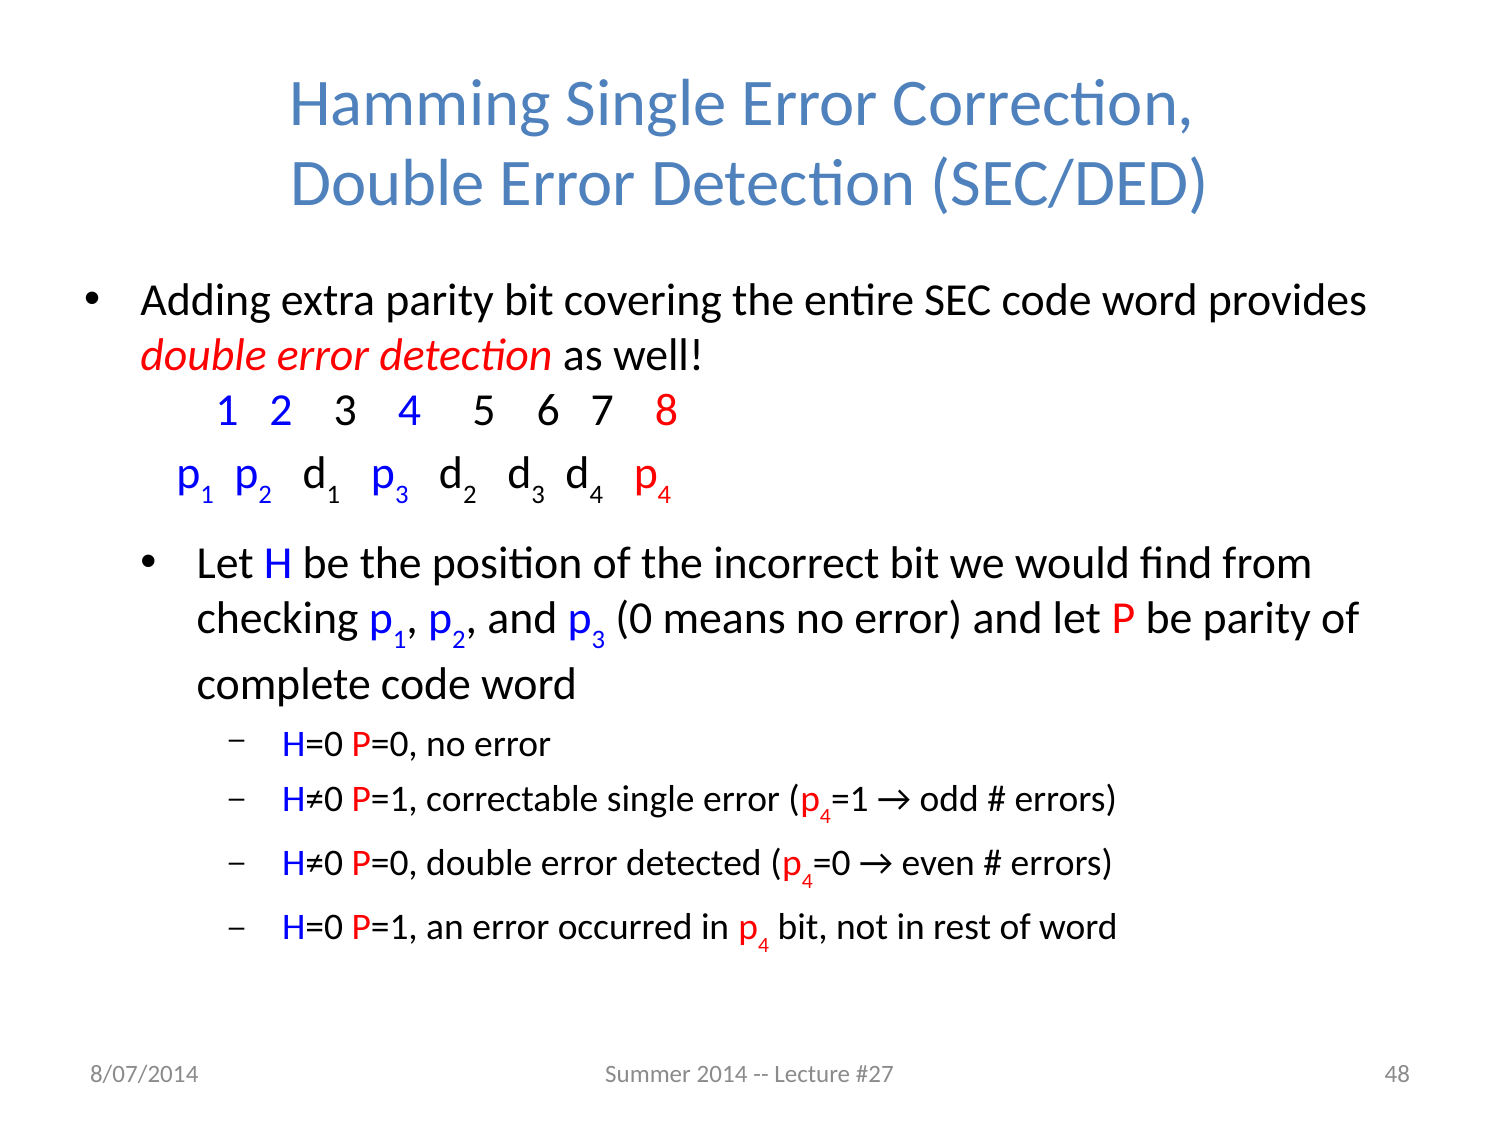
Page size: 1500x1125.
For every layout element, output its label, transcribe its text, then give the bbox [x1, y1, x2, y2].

title Hamming Single Error Correction, Double Error Detection (SEC/DED) [75, 45, 1425, 233]
slide_number 8/07/2014 [75, 1042, 425, 1103]
list Adding extra parity bit covering the entire SEC code word provides double error detection as well! 1 2 3 4 5 6 7 8 p1 p2 d1 p3 d2 d3 d4 p4 Let H be the position of the incorrect bit we would find from checking p1, p2, and p3 (0 means no error) and let P be parity of complete code word H=0 P=0, no error H≠0 P=1, correctable single error (p4=1 → odd # errors) H≠0 P=0, double error detected (p4=0 → even # errors) H=0 P=1, an error occurred in p4 bit, not in rest of word [69, 262, 1420, 1073]
slide_number <number> [1074, 1042, 1425, 1103]
footer Summer 2014 -- Lecture #27 [512, 1042, 988, 1103]
